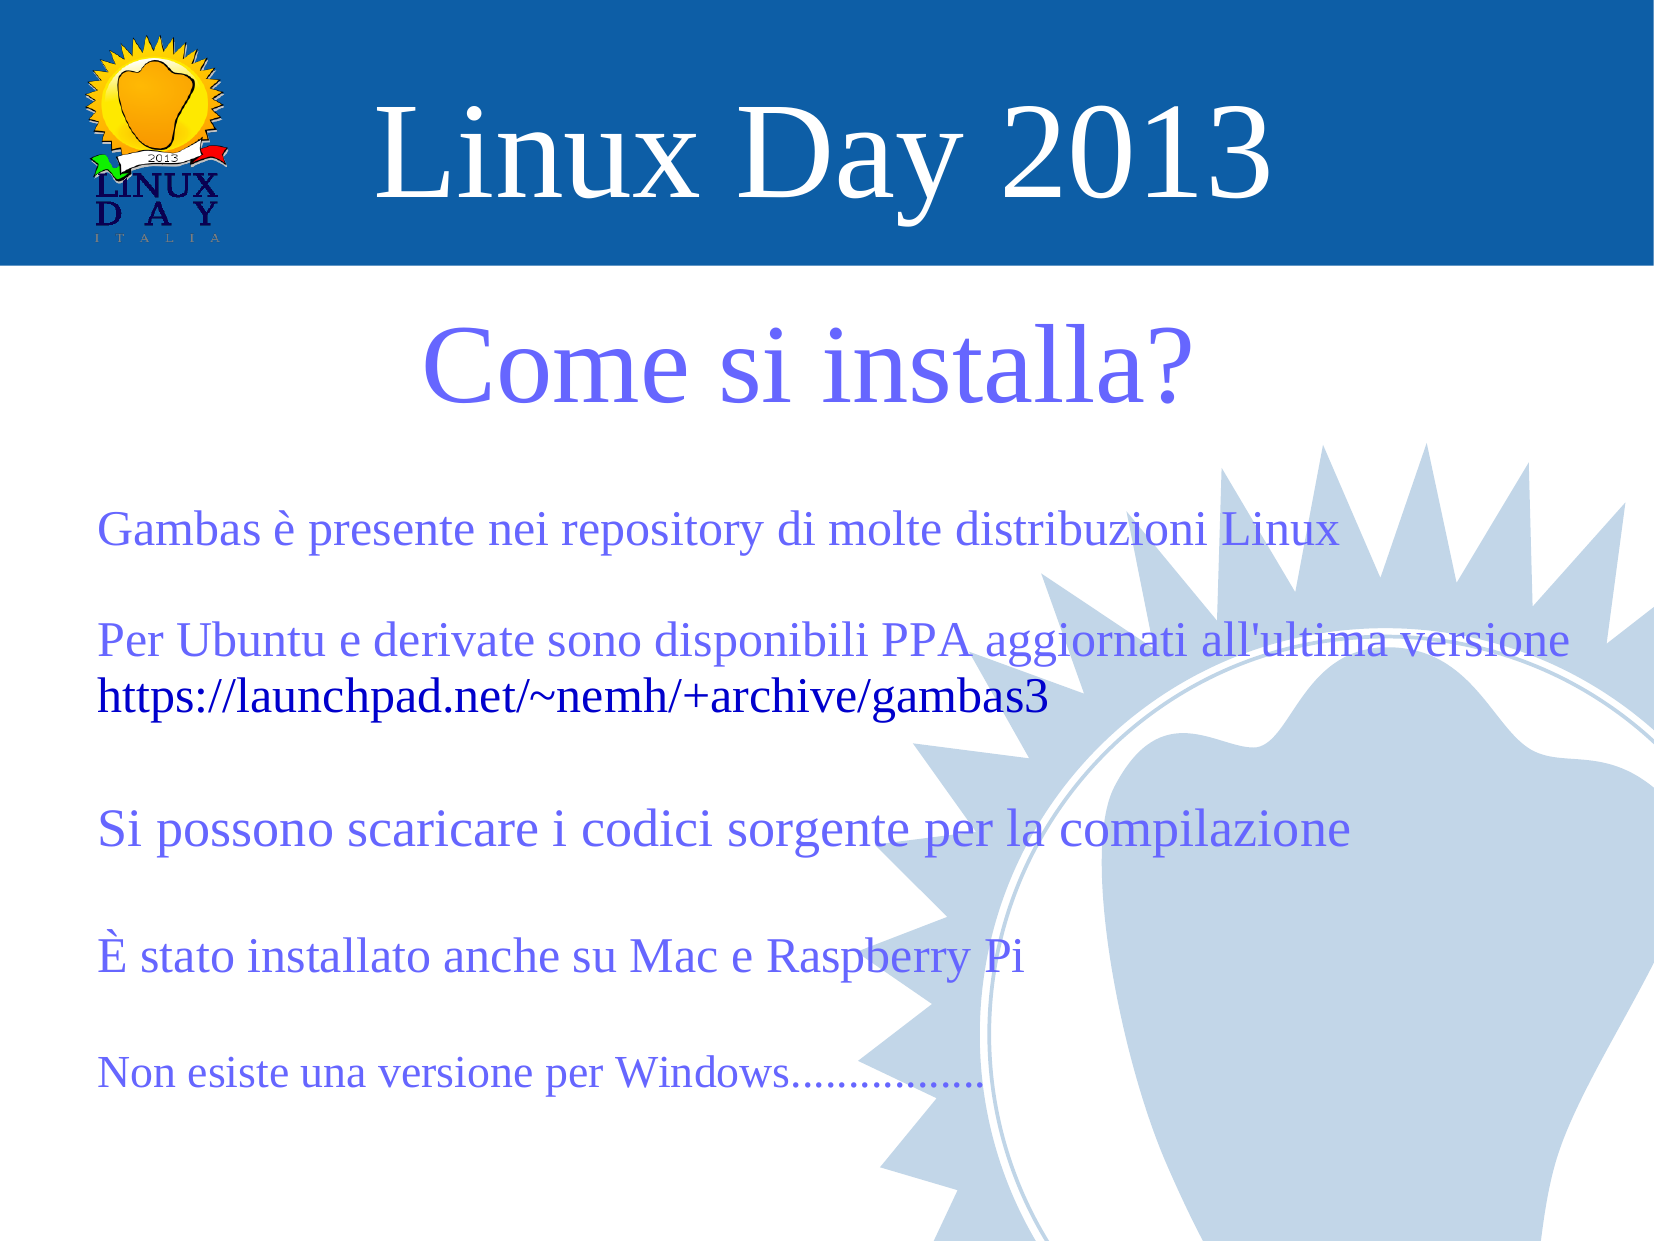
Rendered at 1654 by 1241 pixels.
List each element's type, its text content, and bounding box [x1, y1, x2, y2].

text_box Si possono scaricare i codici sorgente per la compilazione [82, 791, 1619, 867]
text_box È stato installato anche su Mac e Raspberry Pi [82, 921, 1512, 992]
text_box Gambas è presente nei repository di molte distribuzioni Linux [82, 493, 1585, 564]
title Linux Day 2013 [237, 47, 1477, 255]
picture [76, 14, 237, 262]
text_box Non esiste una versione per Windows................. [82, 1039, 1382, 1106]
text_box Come si installa? [188, 295, 1430, 435]
text_box Per Ubuntu e derivate sono disponibili PPA aggiornati all'ultima versione https://launchpad.net/~nemh/+archive/gambas3 [82, 604, 1595, 732]
